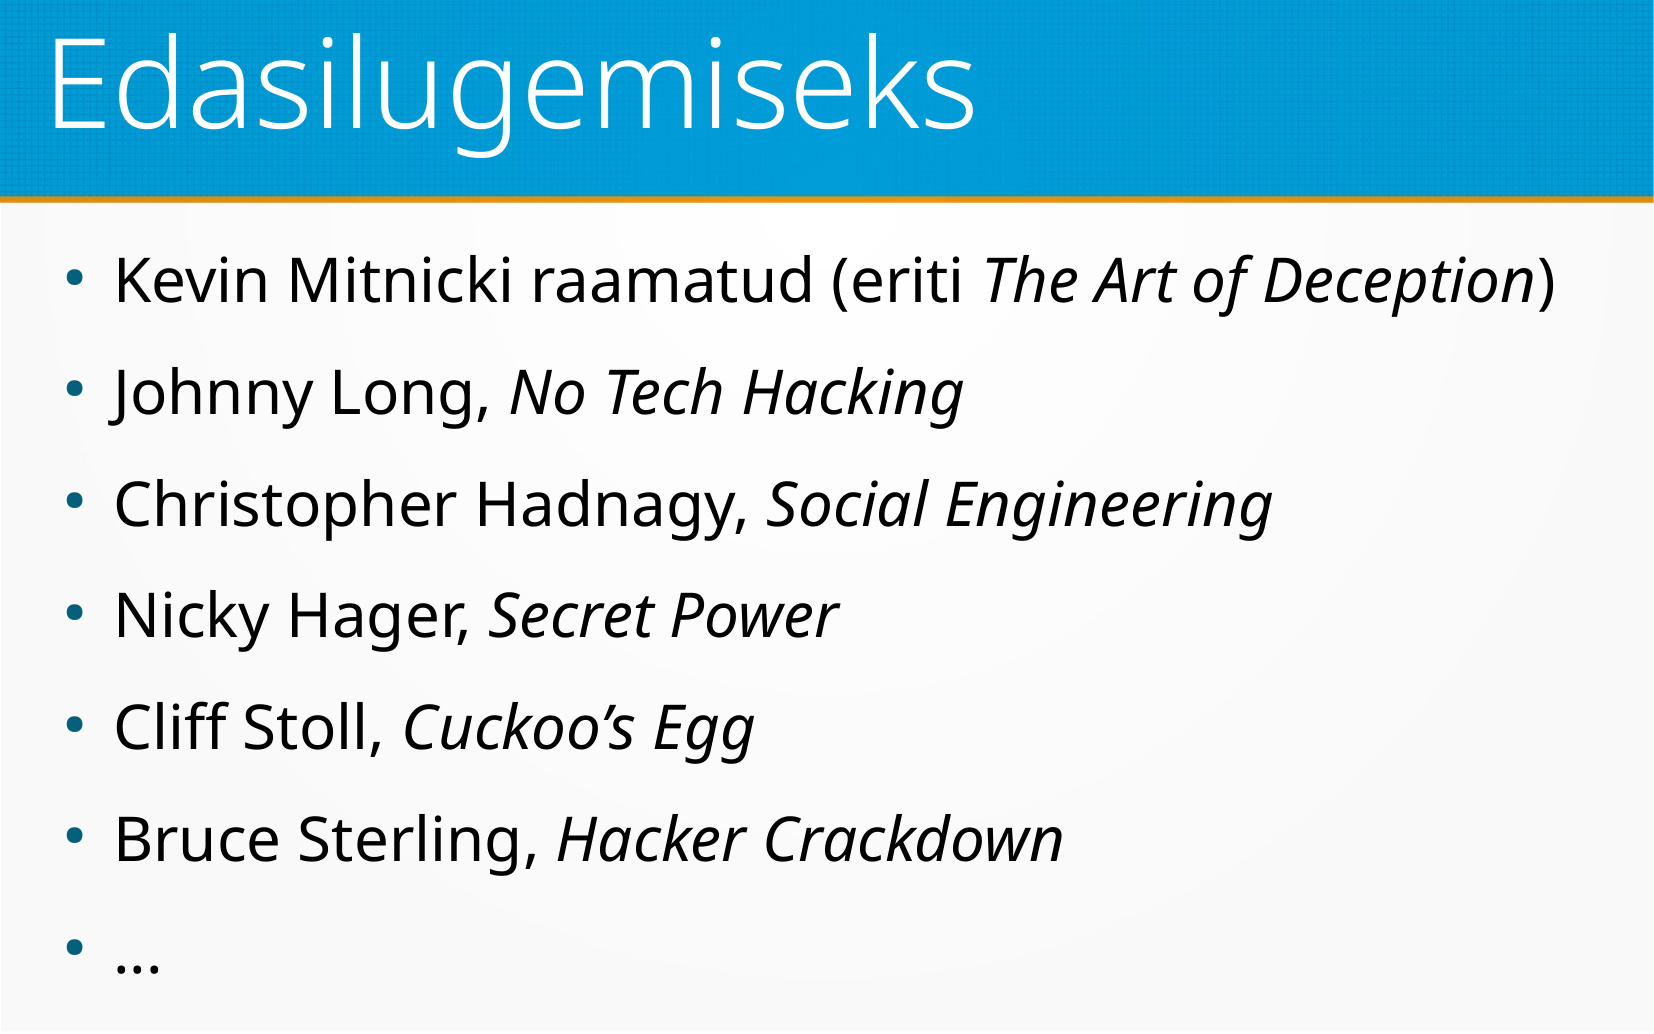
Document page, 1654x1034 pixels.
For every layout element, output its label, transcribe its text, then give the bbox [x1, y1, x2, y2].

title Edasilugemiseks [43, 0, 1619, 166]
list Kevin Mitnicki raamatud (eriti The Art of Deception) Johnny Long, No Tech Hacking Christopher Hadnagy, Social Engineering Nicky Hager, Secret Power Cliff Stoll, Cuckoo’s Egg Bruce Sterling, Hacker Crackdown ... [47, 236, 1607, 1002]
picture [0, 195, 1654, 1034]
